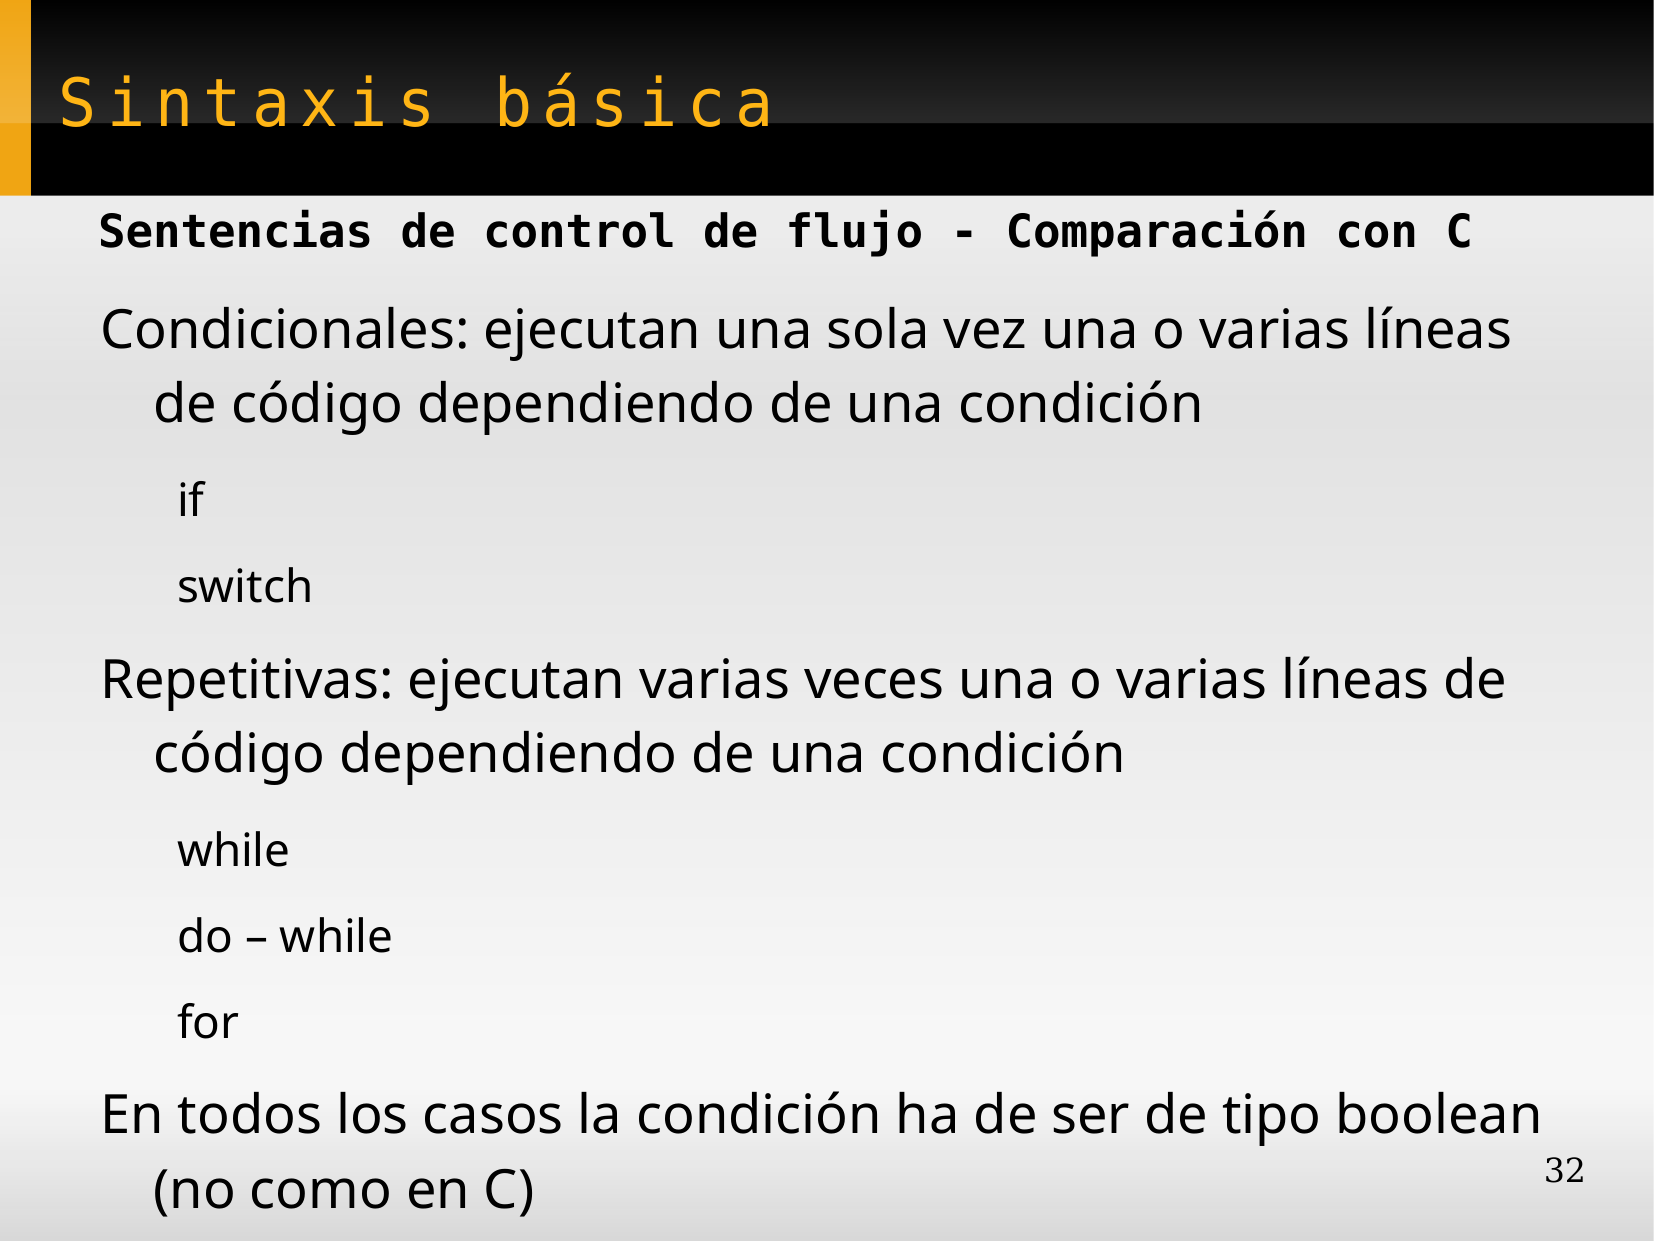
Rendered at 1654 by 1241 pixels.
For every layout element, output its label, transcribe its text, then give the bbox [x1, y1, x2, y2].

text_box Sentencias de control de flujo - Comparación con C [83, 197, 1488, 266]
picture [0, 0, 1654, 1241]
list Condicionales: ejecutan una sola vez una o varias líneas de código dependiendo de una condición if switch Repetitivas: ejecutan varias veces una o varias líneas de código dependiendo de una condición while do – while for En todos los casos la condición ha de ser de tipo boolean (no como en C) [82, 290, 1571, 1136]
title Sintaxis básica [59, 29, 1506, 178]
